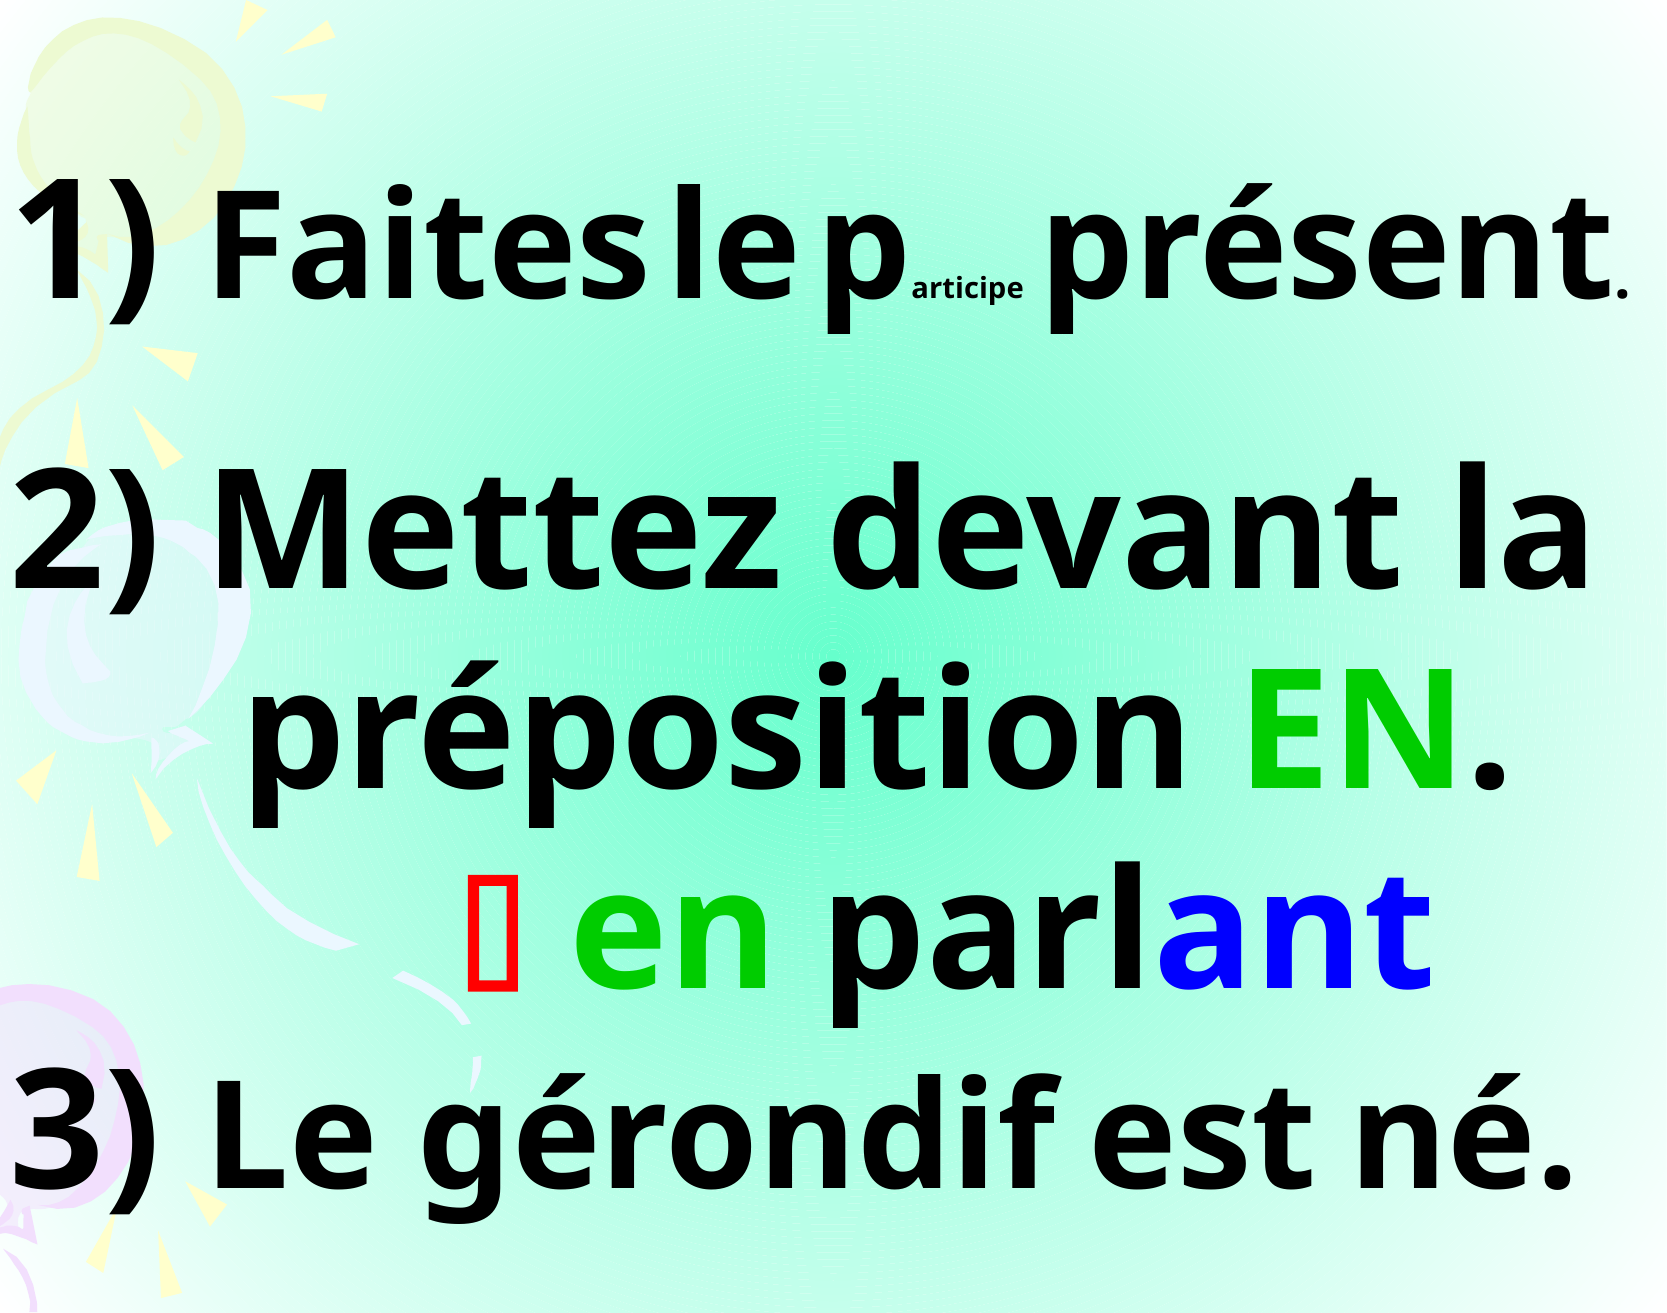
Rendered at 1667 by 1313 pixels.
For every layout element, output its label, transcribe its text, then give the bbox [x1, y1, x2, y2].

text_box Faites le participe présent. Mettez devant la préposition EN.  en parlant 3) Le gérondif est né. [0, 124, 1662, 1230]
